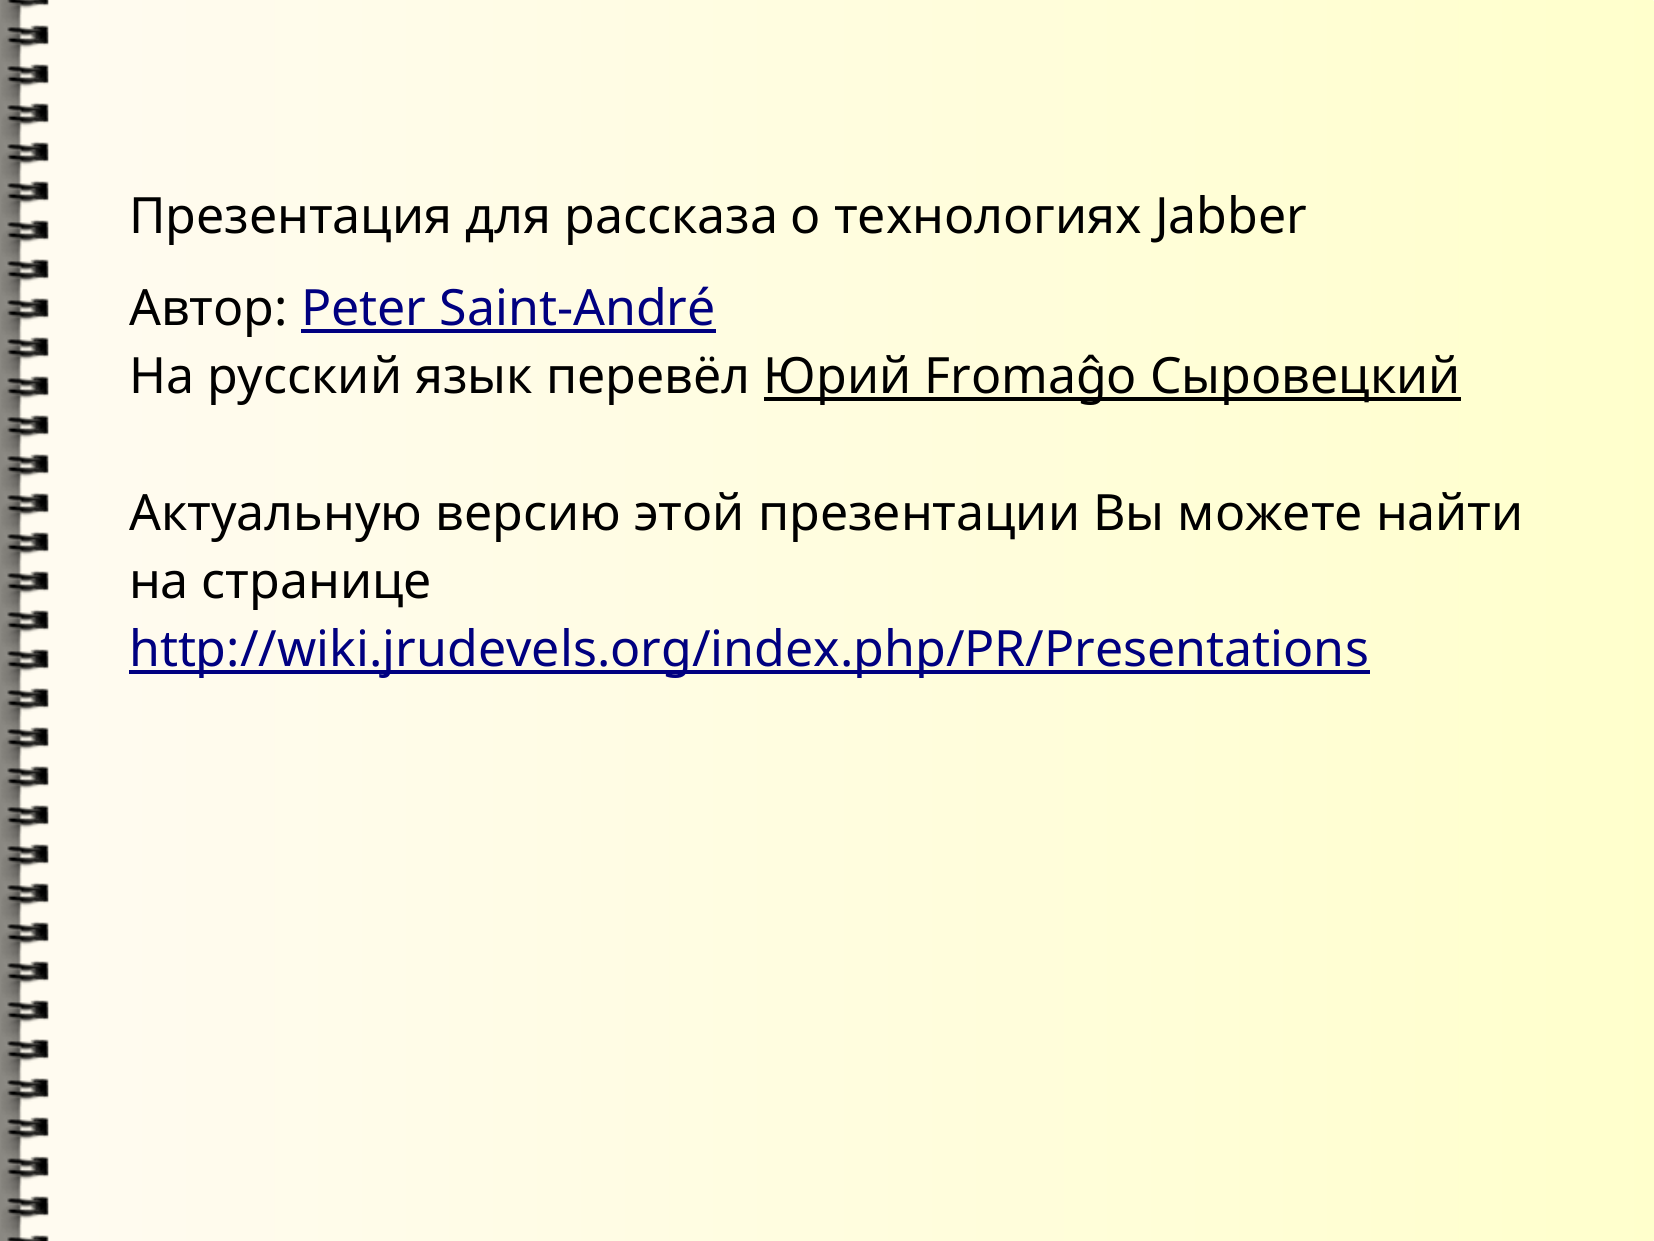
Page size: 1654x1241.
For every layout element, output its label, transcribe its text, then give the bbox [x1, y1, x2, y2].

picture [0, 0, 1654, 1241]
text_box Презентация для рассказа о технологиях Jabber Автор: Peter Saint-André На русский язык перевёл Юрий Fromaĝo Сыровецкий Актуальную версию этой презентации Вы можете найти на странице http://wiki.jrudevels.org/index.php/PR/Presentations [129, 179, 1536, 945]
